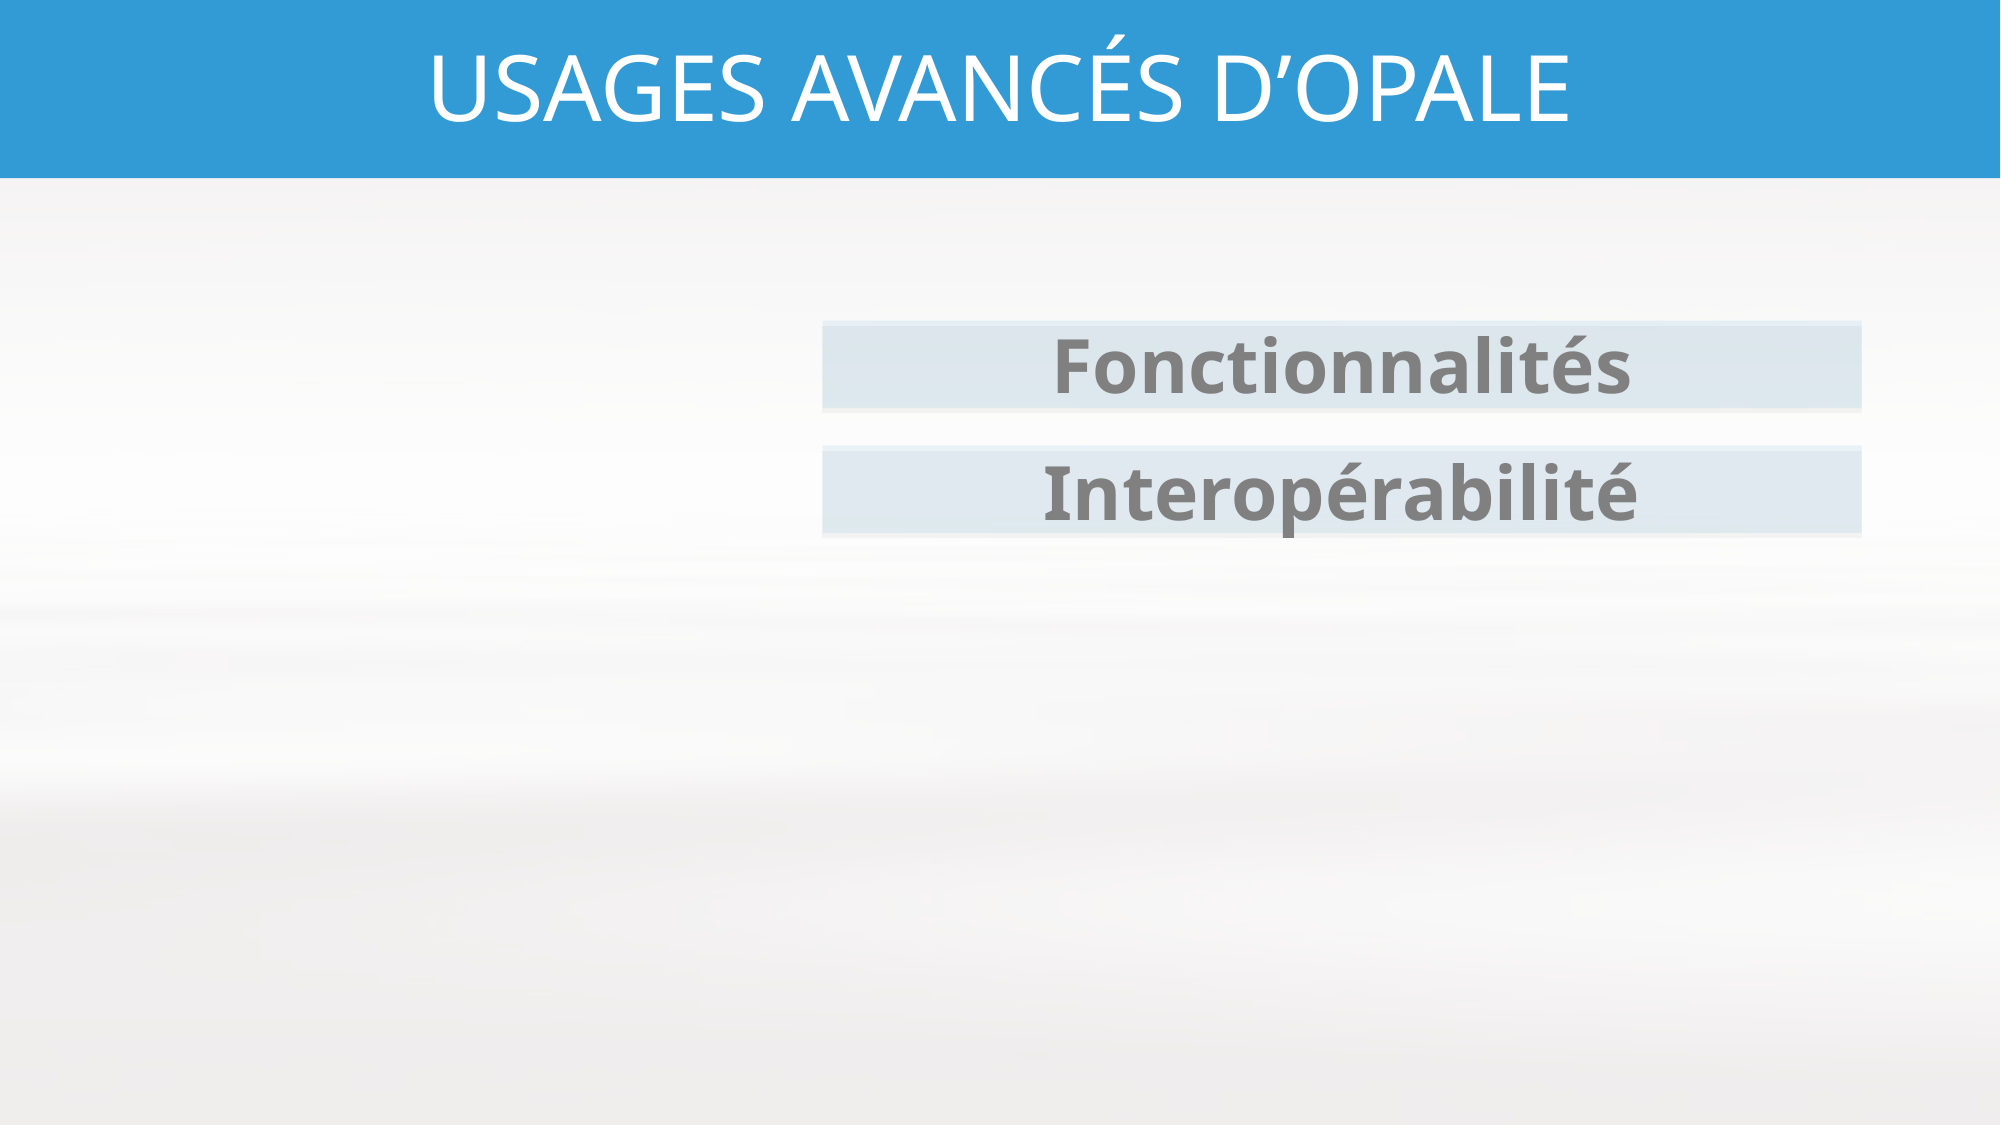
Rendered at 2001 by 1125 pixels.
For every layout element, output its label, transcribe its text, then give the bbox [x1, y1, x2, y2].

text_box Usages avancés d’Opale [0, 0, 2000, 173]
text_box Interopérabilité [822, 438, 1862, 544]
text_box Fonctionnalités [822, 311, 1862, 417]
